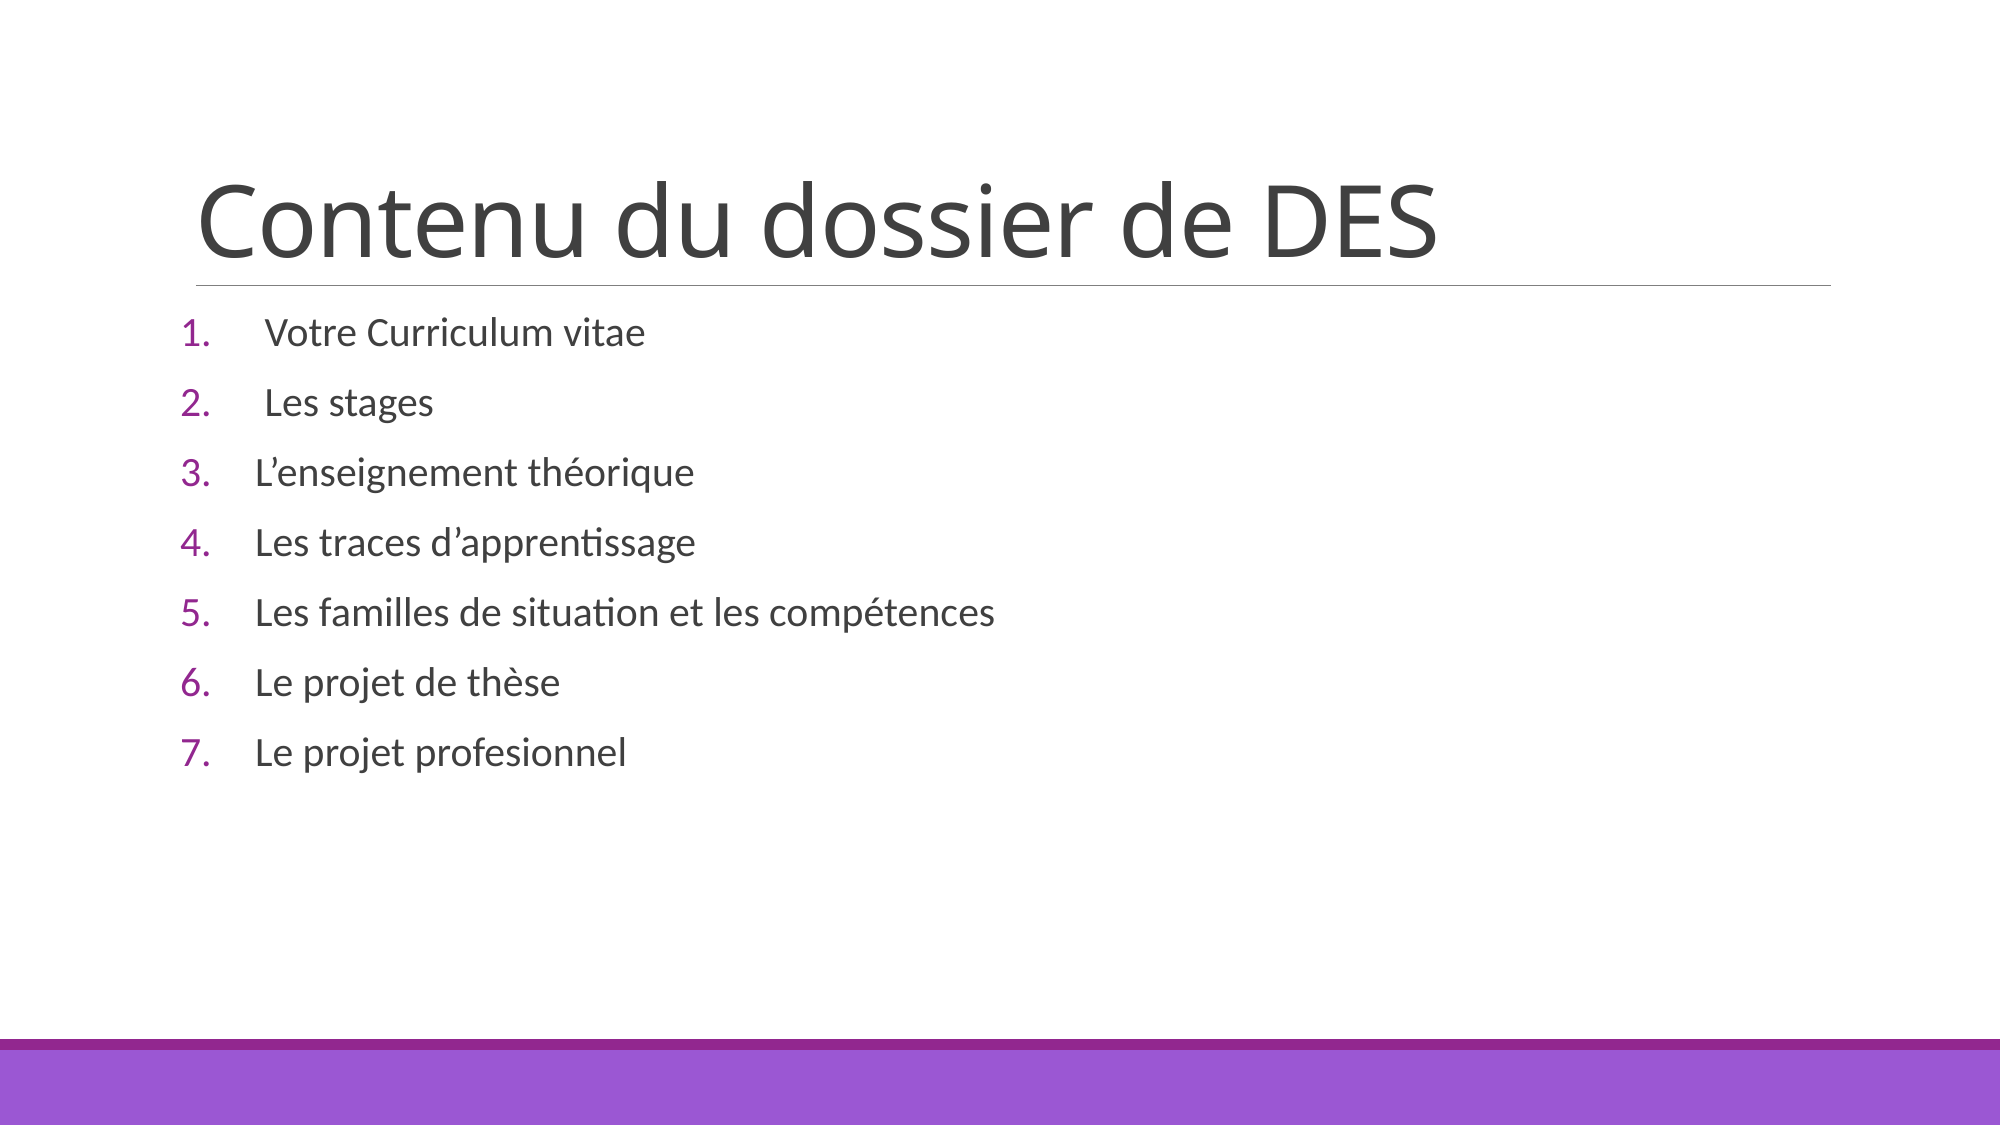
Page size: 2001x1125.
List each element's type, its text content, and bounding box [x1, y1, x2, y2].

title Contenu du dossier de DES [180, 47, 1831, 286]
list Votre Curriculum vitae Les stages L’enseignement théorique Les traces d’apprentissage Les familles de situation et les compétences Le projet de thèse Le projet profesionnel [180, 302, 1831, 963]
